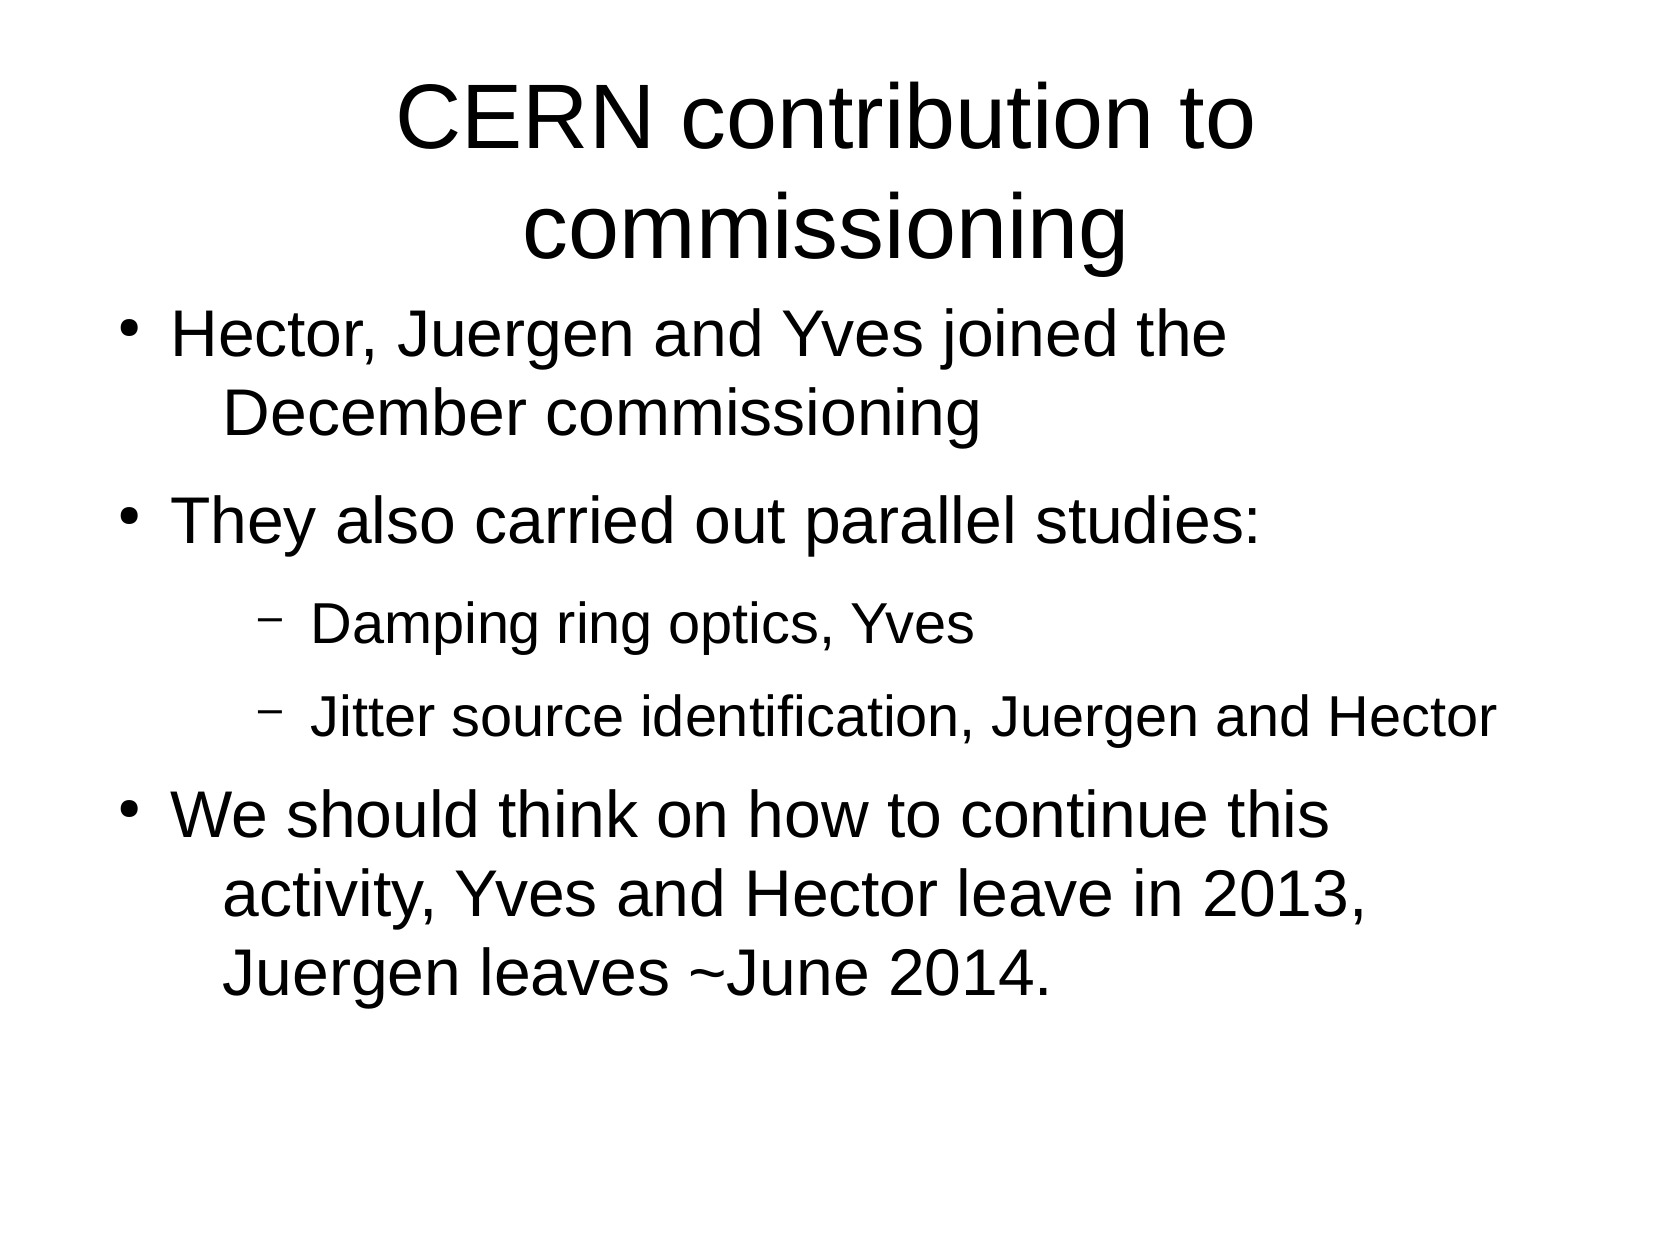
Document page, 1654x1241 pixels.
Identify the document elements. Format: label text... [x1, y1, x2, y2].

title CERN contribution to commissioning [82, 56, 1571, 250]
list Hector, Juergen and Yves joined the December commissioning They also carried out parallel studies: Damping ring optics, Yves Jitter source identification, Juergen and Hector We should think on how to continue this activity, Yves and Hector leave in 2013, Juergen leaves ~June 2014. [82, 290, 1538, 1010]
